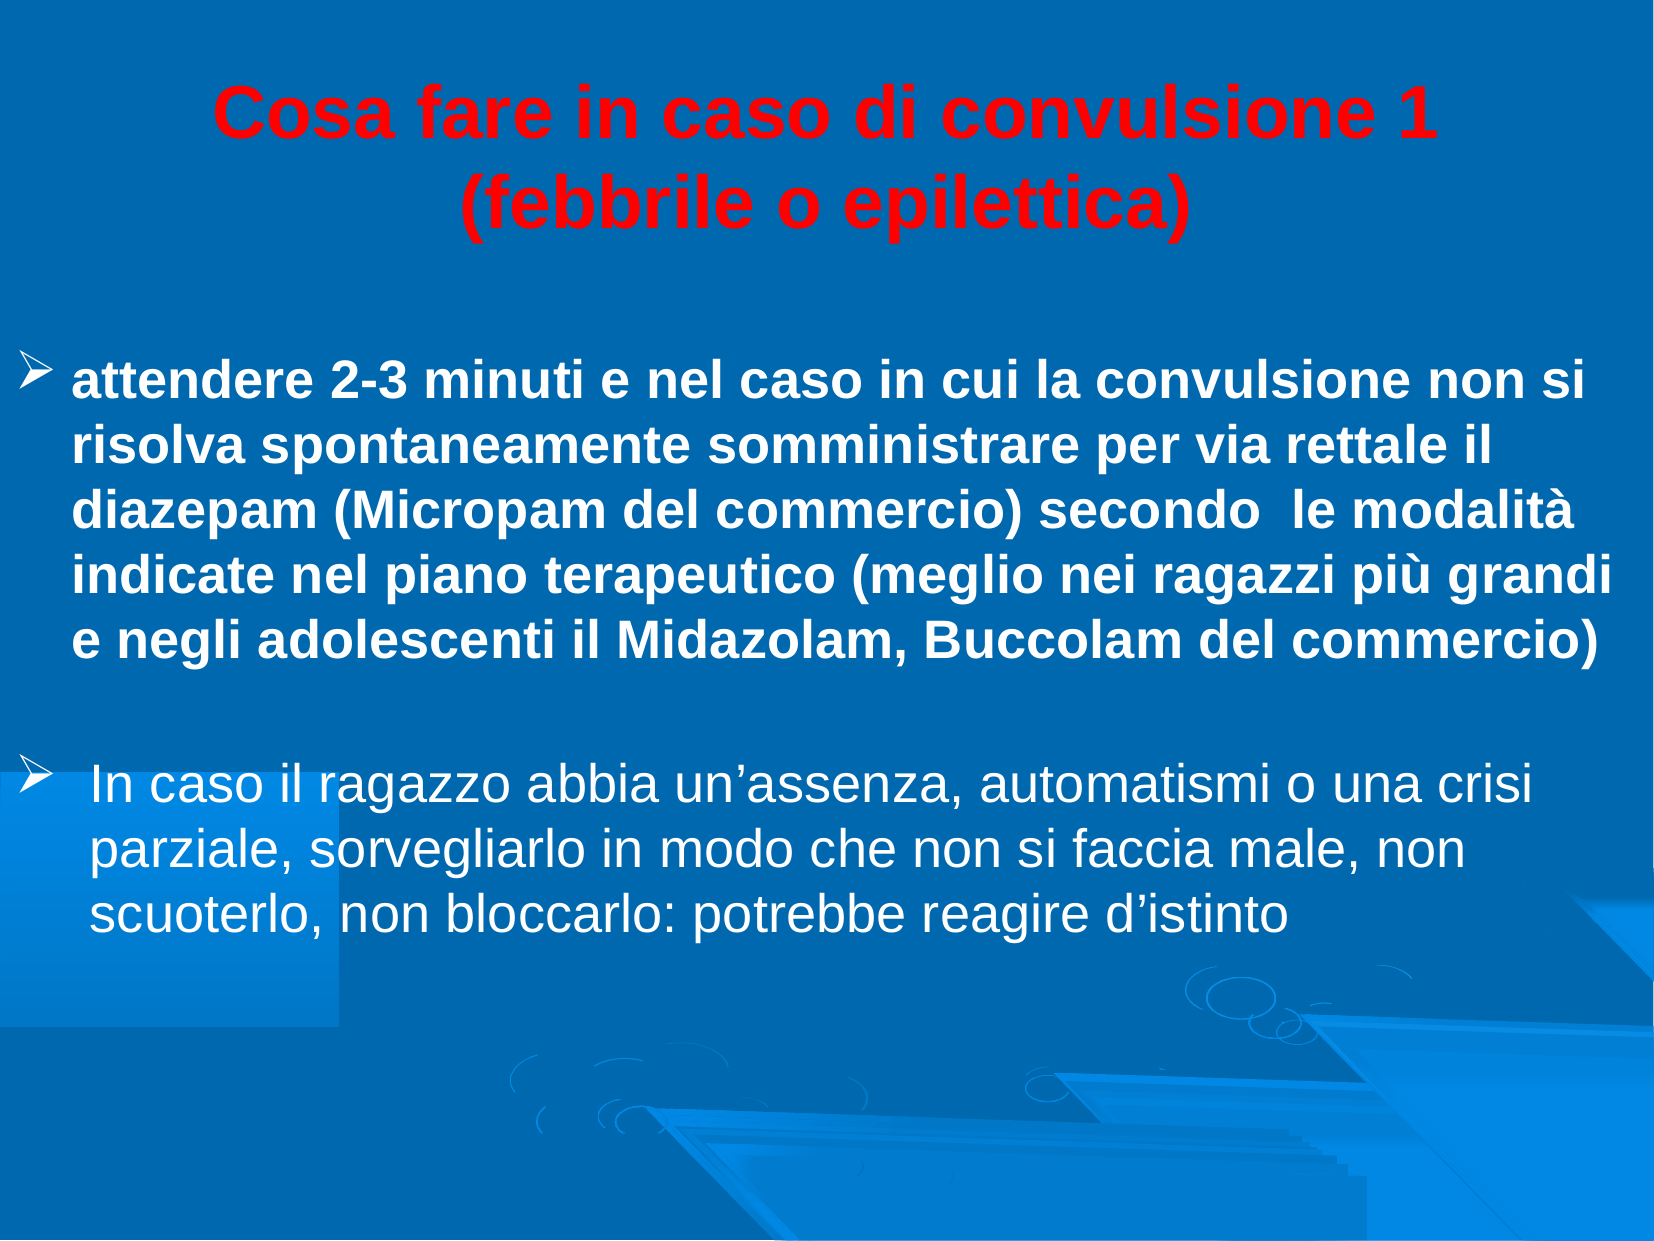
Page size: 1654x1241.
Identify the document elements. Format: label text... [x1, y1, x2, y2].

text_box attendere 2-3 minuti e nel caso in cui la convulsione non si risolva spontaneamente somministrare per via rettale il diazepam (Micropam del commercio) secondo le modalità indicate nel piano terapeutico (meglio nei ragazzi più grandi e negli adolescenti il Midazolam, Buccolam del commercio) In caso il ragazzo abbia un’assenza, automatismi o una crisi parziale, sorvegliarlo in modo che non si faccia male, non scuoterlo, non bloccarlo: potrebbe reagire d’istinto [0, 259, 1642, 1217]
title Cosa fare in caso di convulsione 1 (febbrile o epilettica) [82, 23, 1571, 259]
